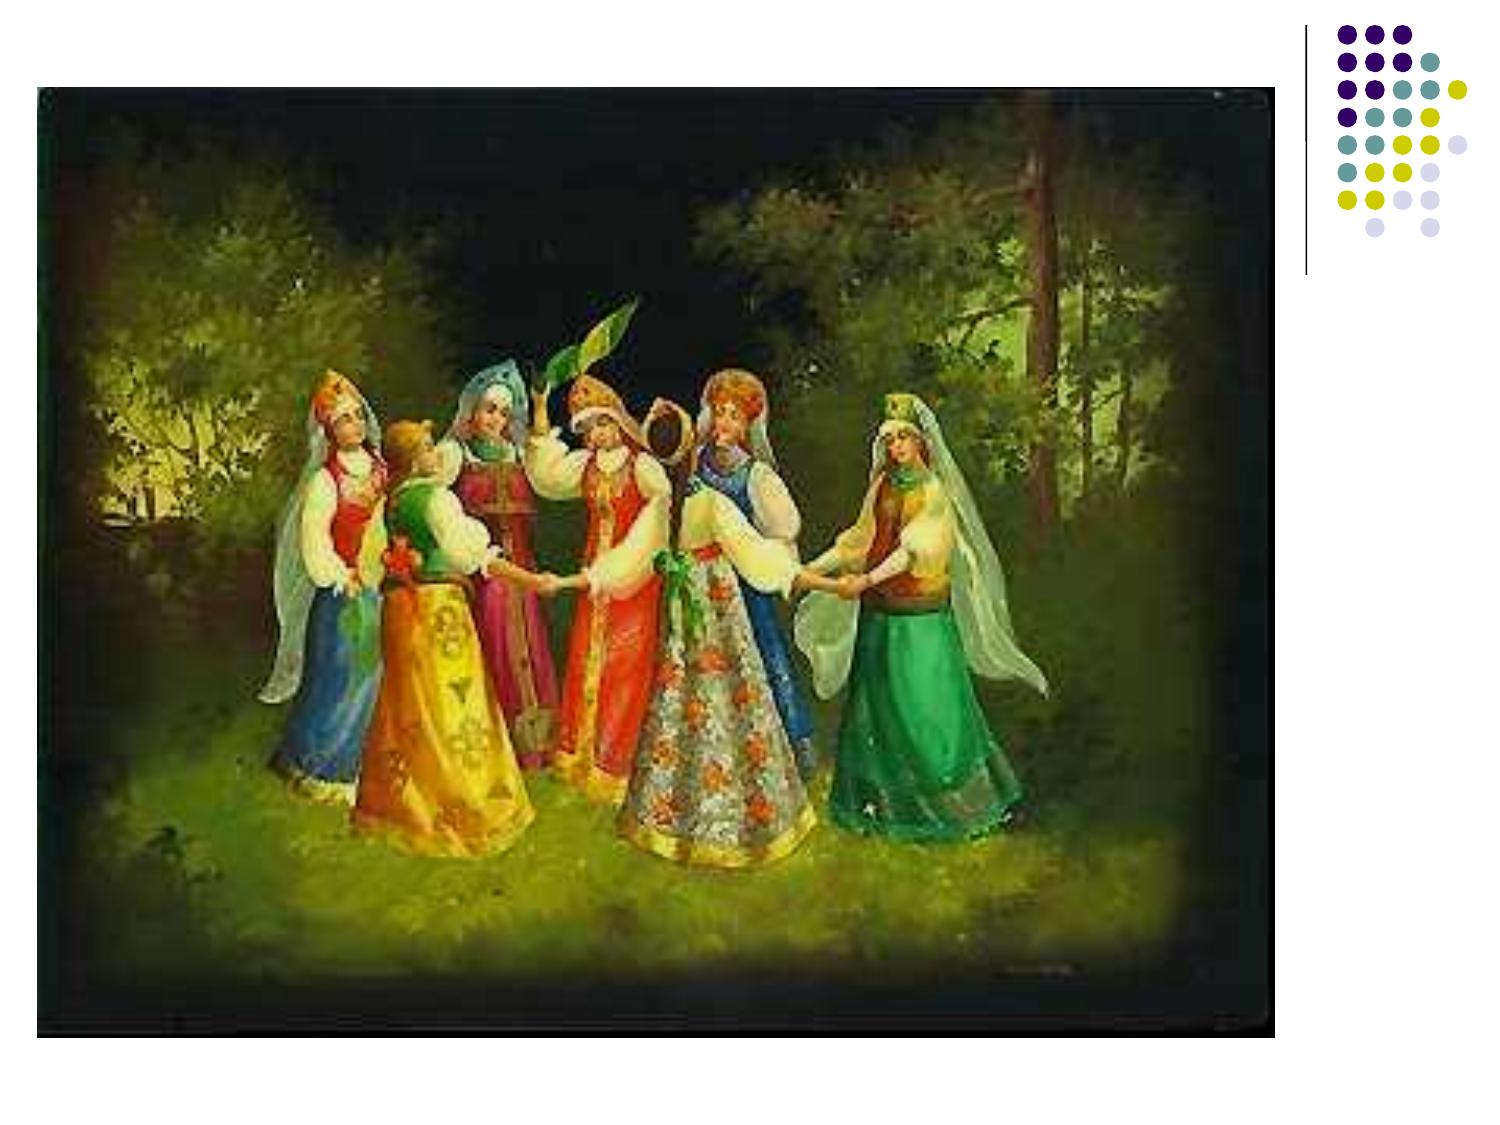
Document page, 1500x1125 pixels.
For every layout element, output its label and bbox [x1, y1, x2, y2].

picture [37, 87, 1275, 1038]
